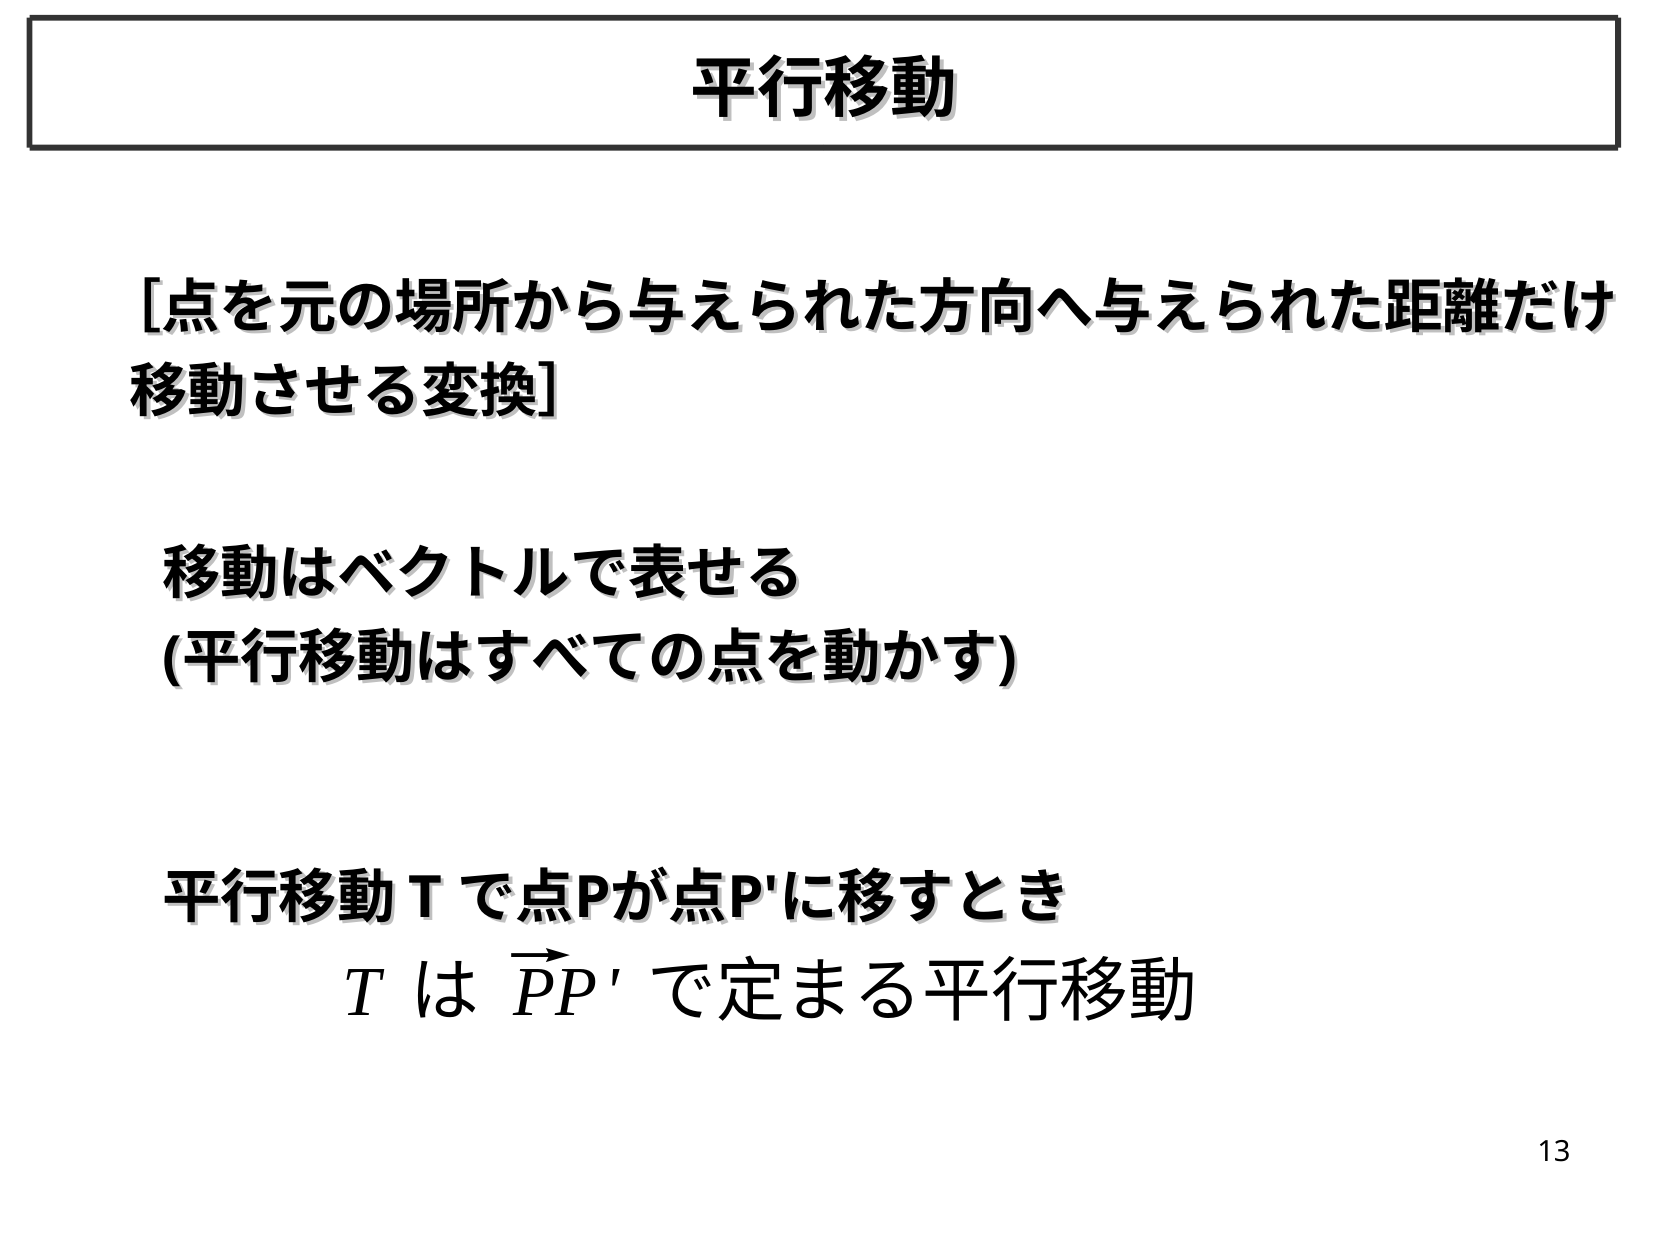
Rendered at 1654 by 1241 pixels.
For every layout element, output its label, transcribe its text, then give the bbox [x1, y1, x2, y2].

text_box ［点を元の場所から与えられた方向へ与えられた距離だけ 移動させる変換］ [88, 252, 1412, 393]
text_box 平行移動 [29, 17, 1619, 148]
chart [324, 944, 1214, 1034]
text_box 平行移動 T で点Pが点P'に移すとき [147, 842, 999, 920]
text_box 移動はベクトルで表せる (平行移動はすべての点を動かす) [147, 518, 938, 659]
